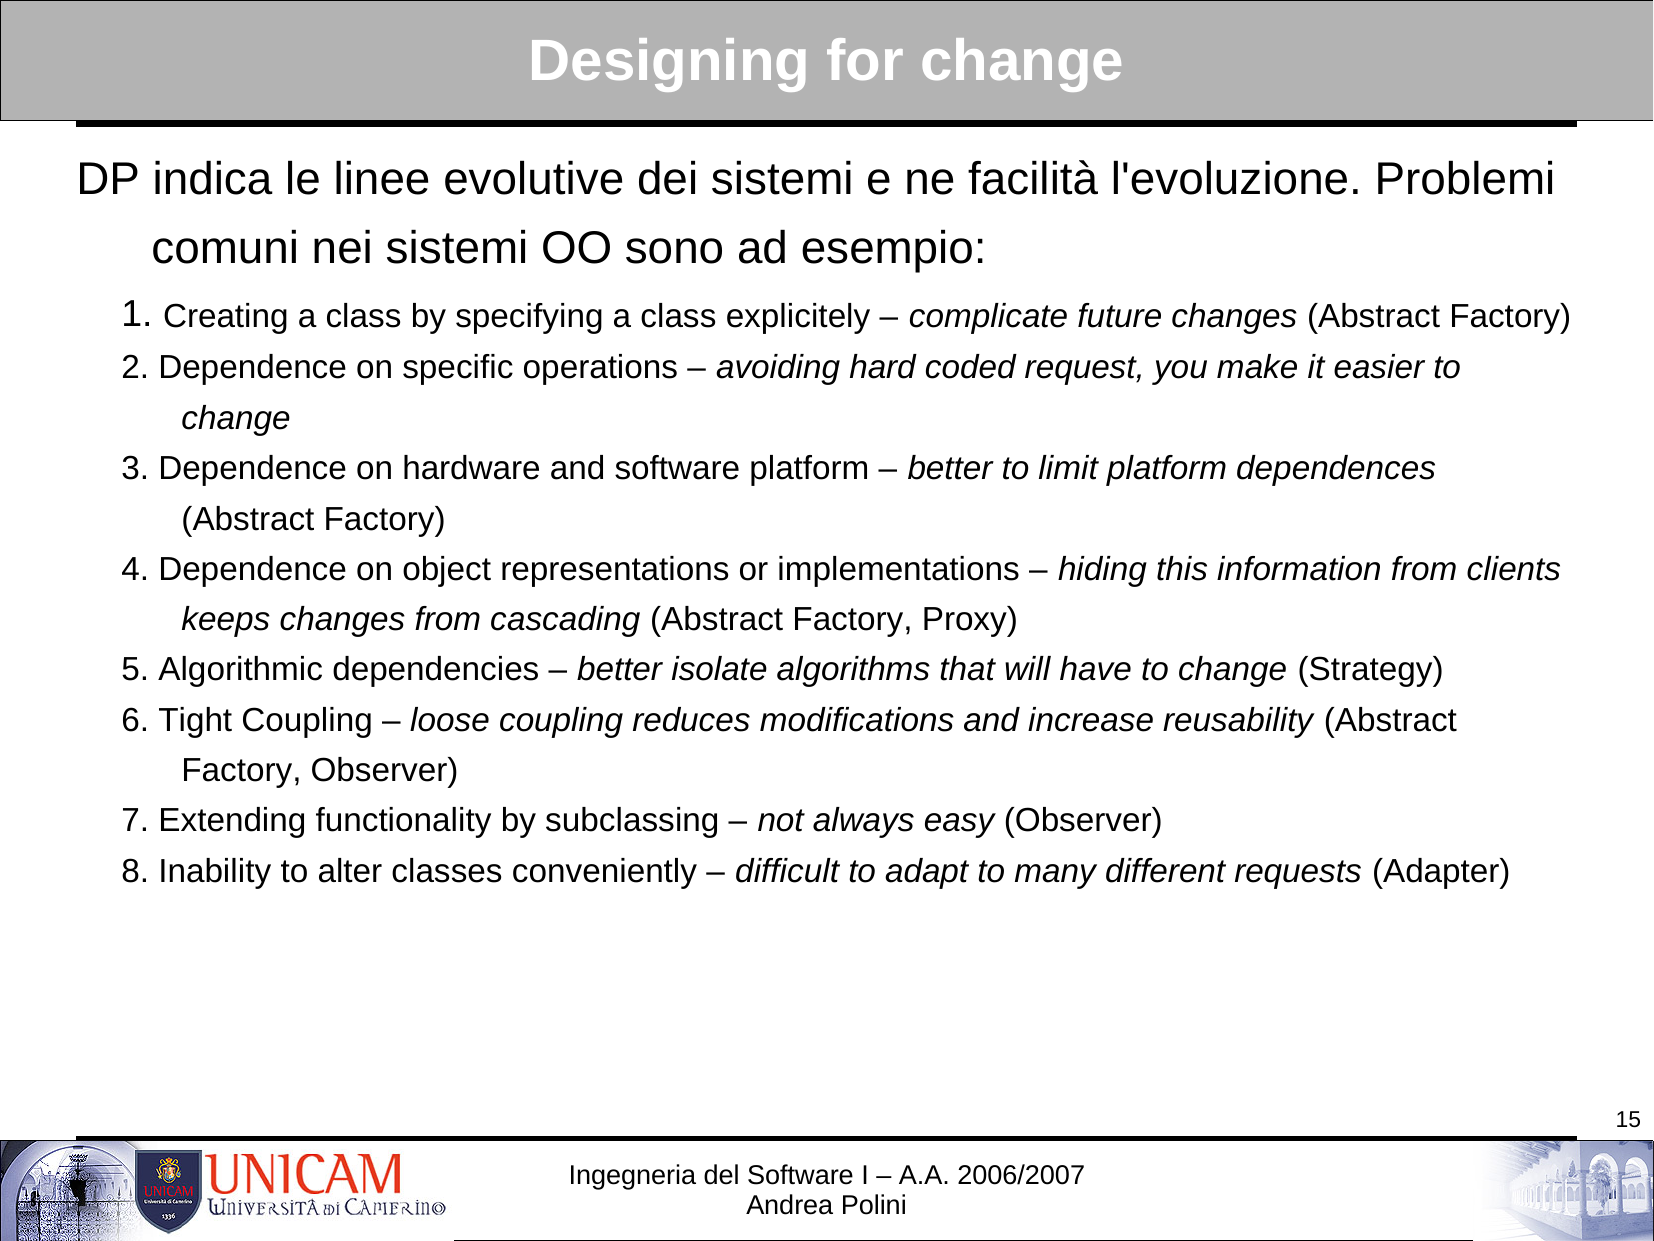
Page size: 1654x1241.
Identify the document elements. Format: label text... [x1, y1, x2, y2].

picture [0, 1141, 454, 1241]
picture [1473, 1141, 1654, 1241]
title Designing for change [0, 0, 1653, 121]
list DP indica le linee evolutive dei sistemi e ne facilità l'evoluzione. Problemi comuni nei sistemi OO sono ad esempio: 1. Creating a class by specifying a class explicitely – complicate future changes (Abstract Factory) 2. Dependence on specific operations – avoiding hard coded request, you make it easier to change 3. Dependence on hardware and software platform – better to limit platform dependences (Abstract Factory) 4. Dependence on object representations or implementations – hiding this information from clients keeps changes from cascading (Abstract Factory, Proxy) 5. Algorithmic dependencies – better isolate algorithms that will have to change (Strategy) 6. Tight Coupling – loose coupling reduces modifications and increase reusability (Abstract Factory, Observer) 7. Extending functionality by subclassing – not always easy (Observer) 8. Inability to alter classes conveniently – difficult to adapt to many different requests (Adapter) [76, 152, 1577, 1087]
